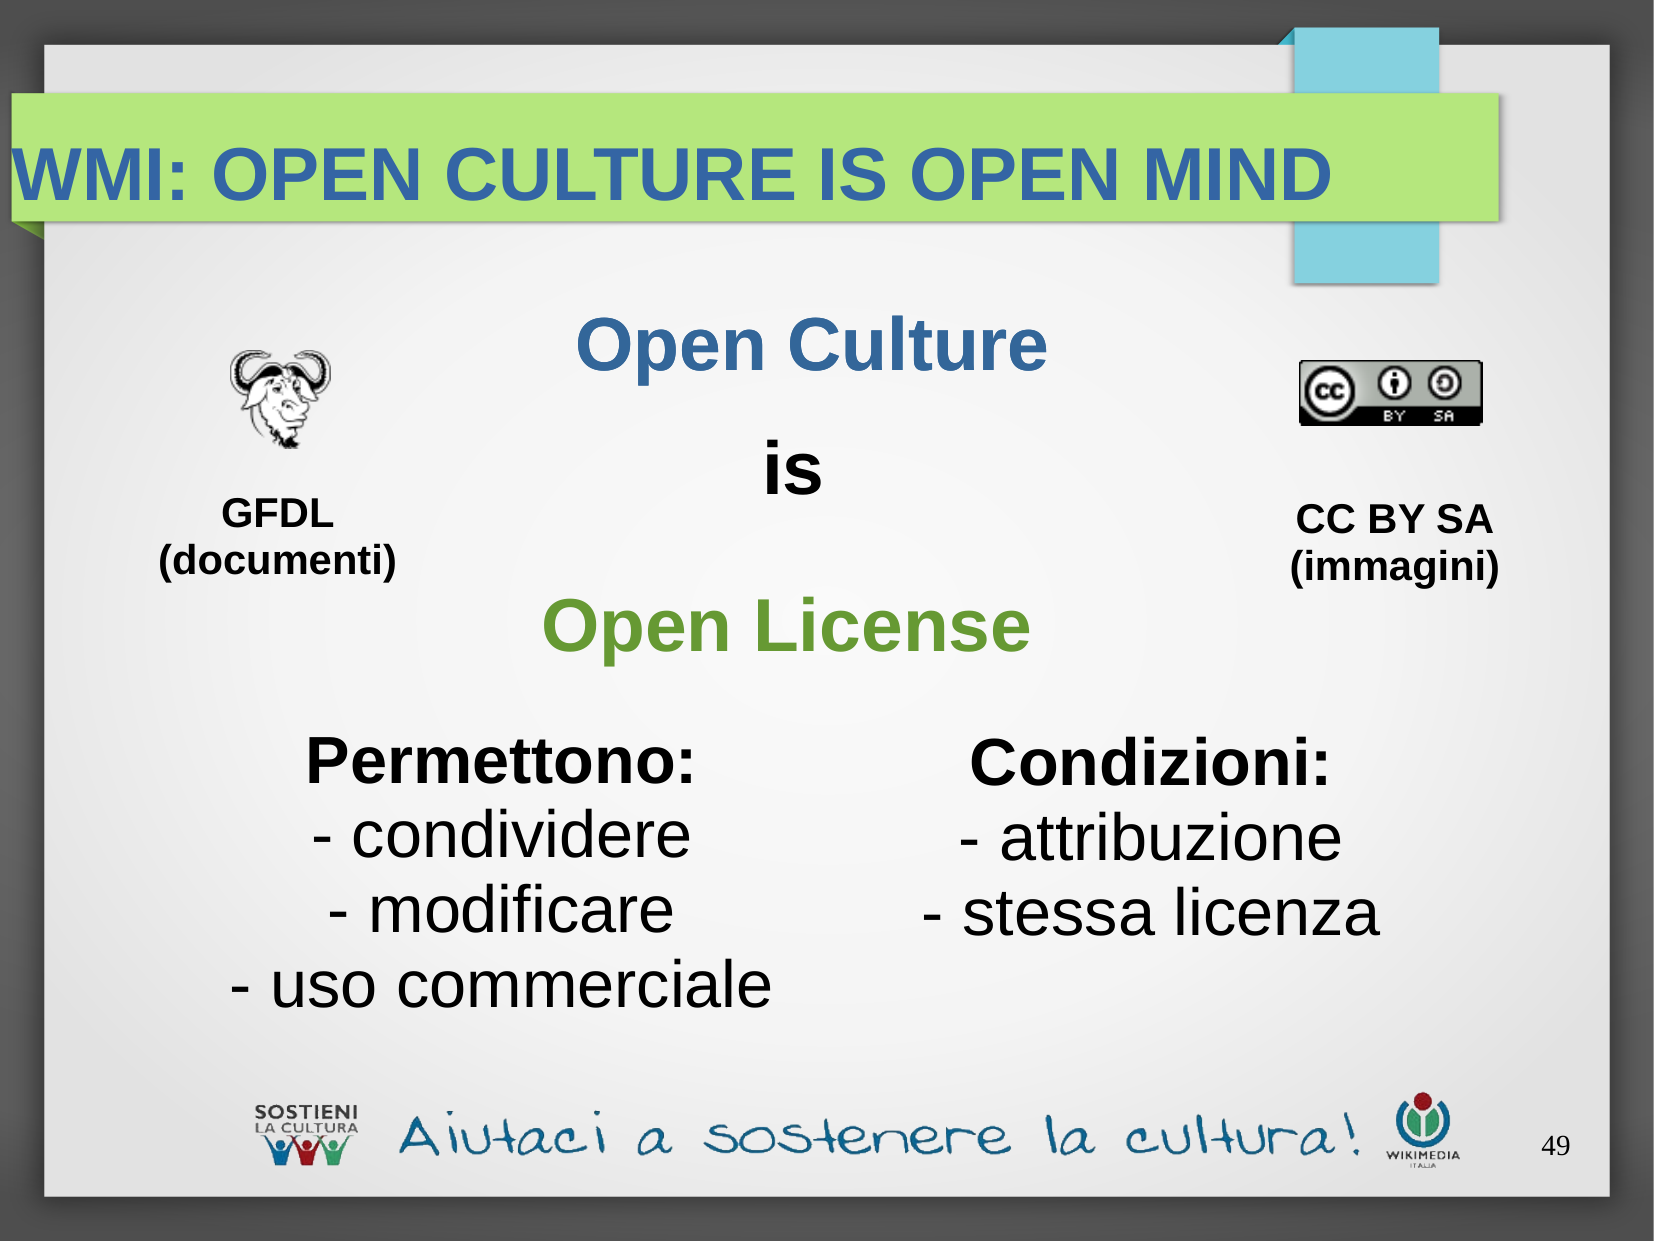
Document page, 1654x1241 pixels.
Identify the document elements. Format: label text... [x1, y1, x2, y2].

subtitle [94, 614, 1607, 1123]
title WMI: OPEN CULTURE IS OPEN MIND [11, 17, 1642, 249]
picture [0, 0, 1654, 1241]
text_box GFDL (documenti) [141, 489, 414, 585]
text_box is [347, 419, 1241, 520]
text_box CC BY SA (immagini) [1251, 494, 1538, 590]
text_box Open License [340, 575, 1234, 675]
text_box Open Culture [366, 295, 1260, 402]
text_box Permettono: - condividere - modificare - uso commerciale [183, 722, 821, 1022]
text_box Condizioni: - attribuzione - stessa licenza [903, 694, 1400, 981]
